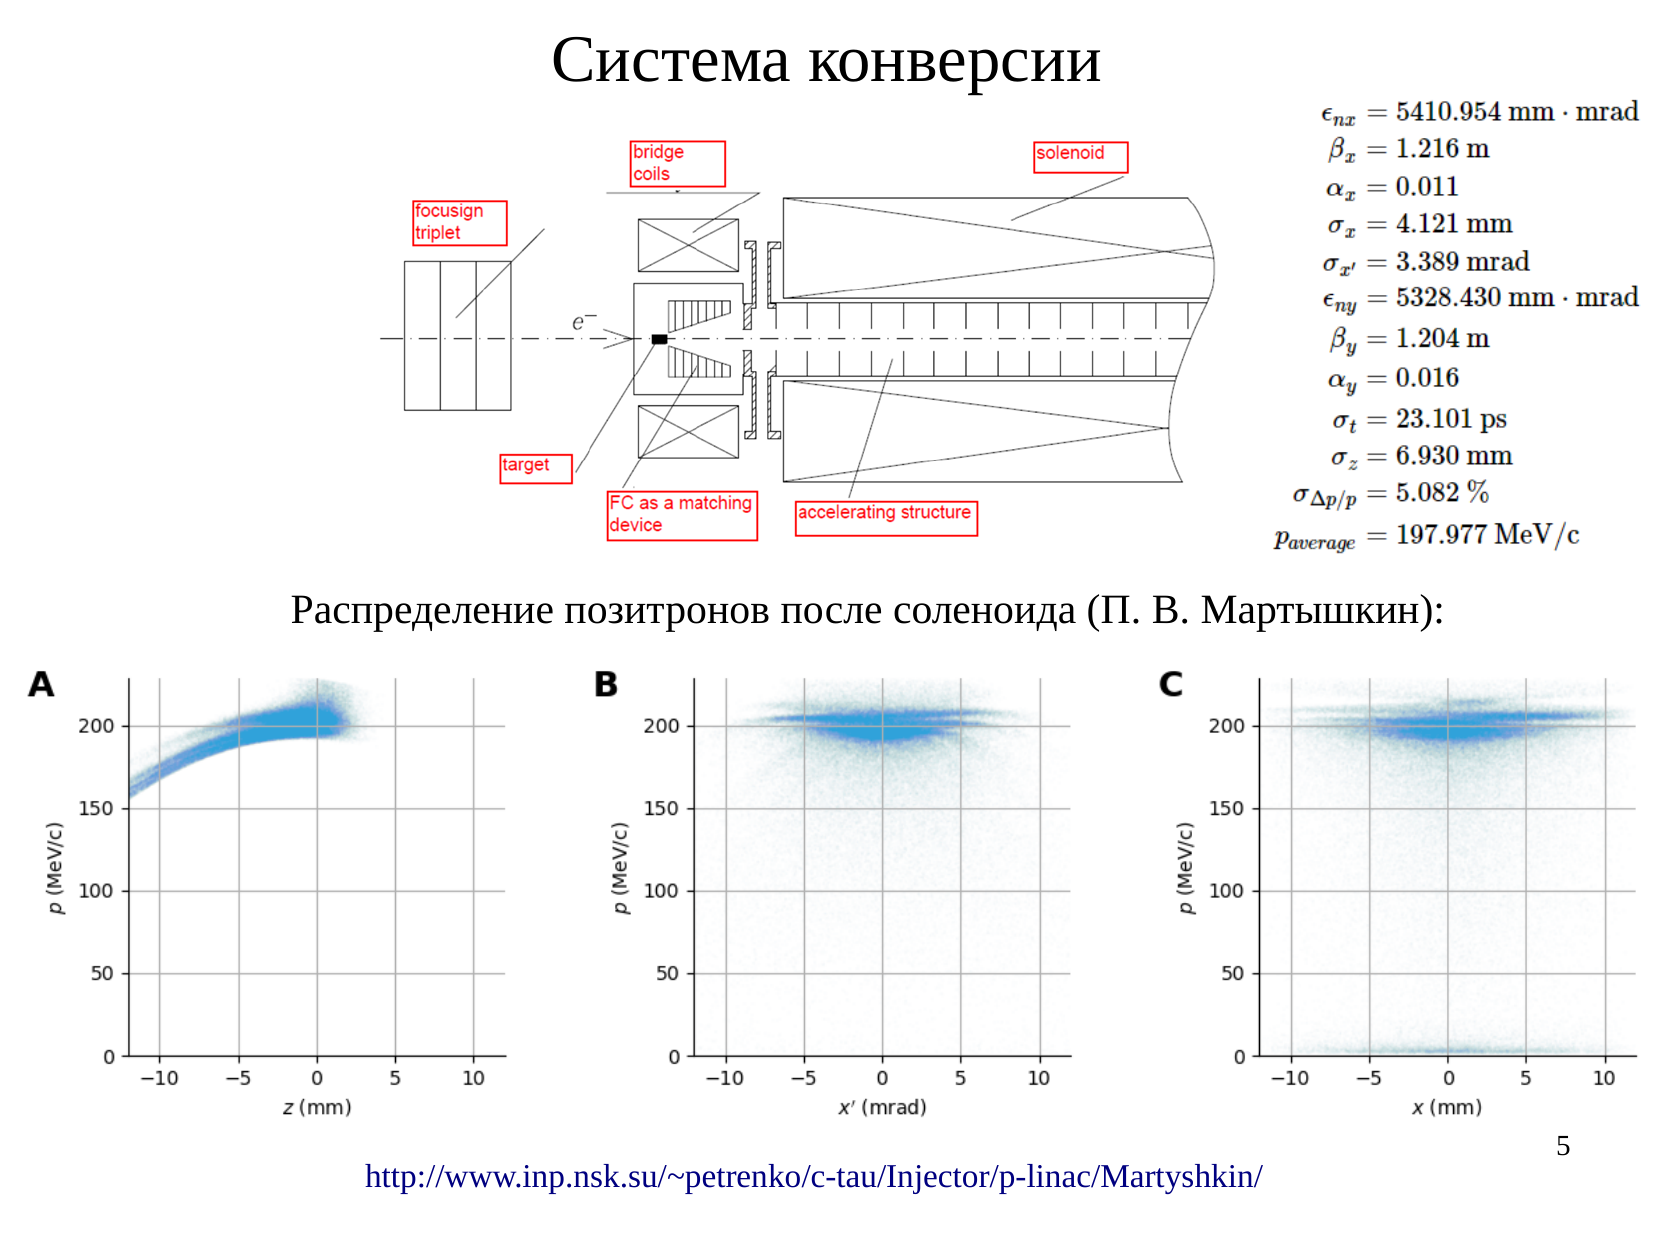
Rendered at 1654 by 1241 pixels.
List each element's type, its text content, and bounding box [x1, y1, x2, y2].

text_box http://www.inp.nsk.su/~petrenko/c-tau/Injector/p-linac/Martyshkin/ [354, 1157, 1284, 1196]
title Система конверсии [82, 11, 1571, 107]
picture [1263, 92, 1654, 567]
text_box Распределение позитронов после соленоида (П. В. Мартышкин): [224, 562, 1512, 657]
picture [377, 118, 1228, 546]
picture [0, 642, 1654, 1134]
